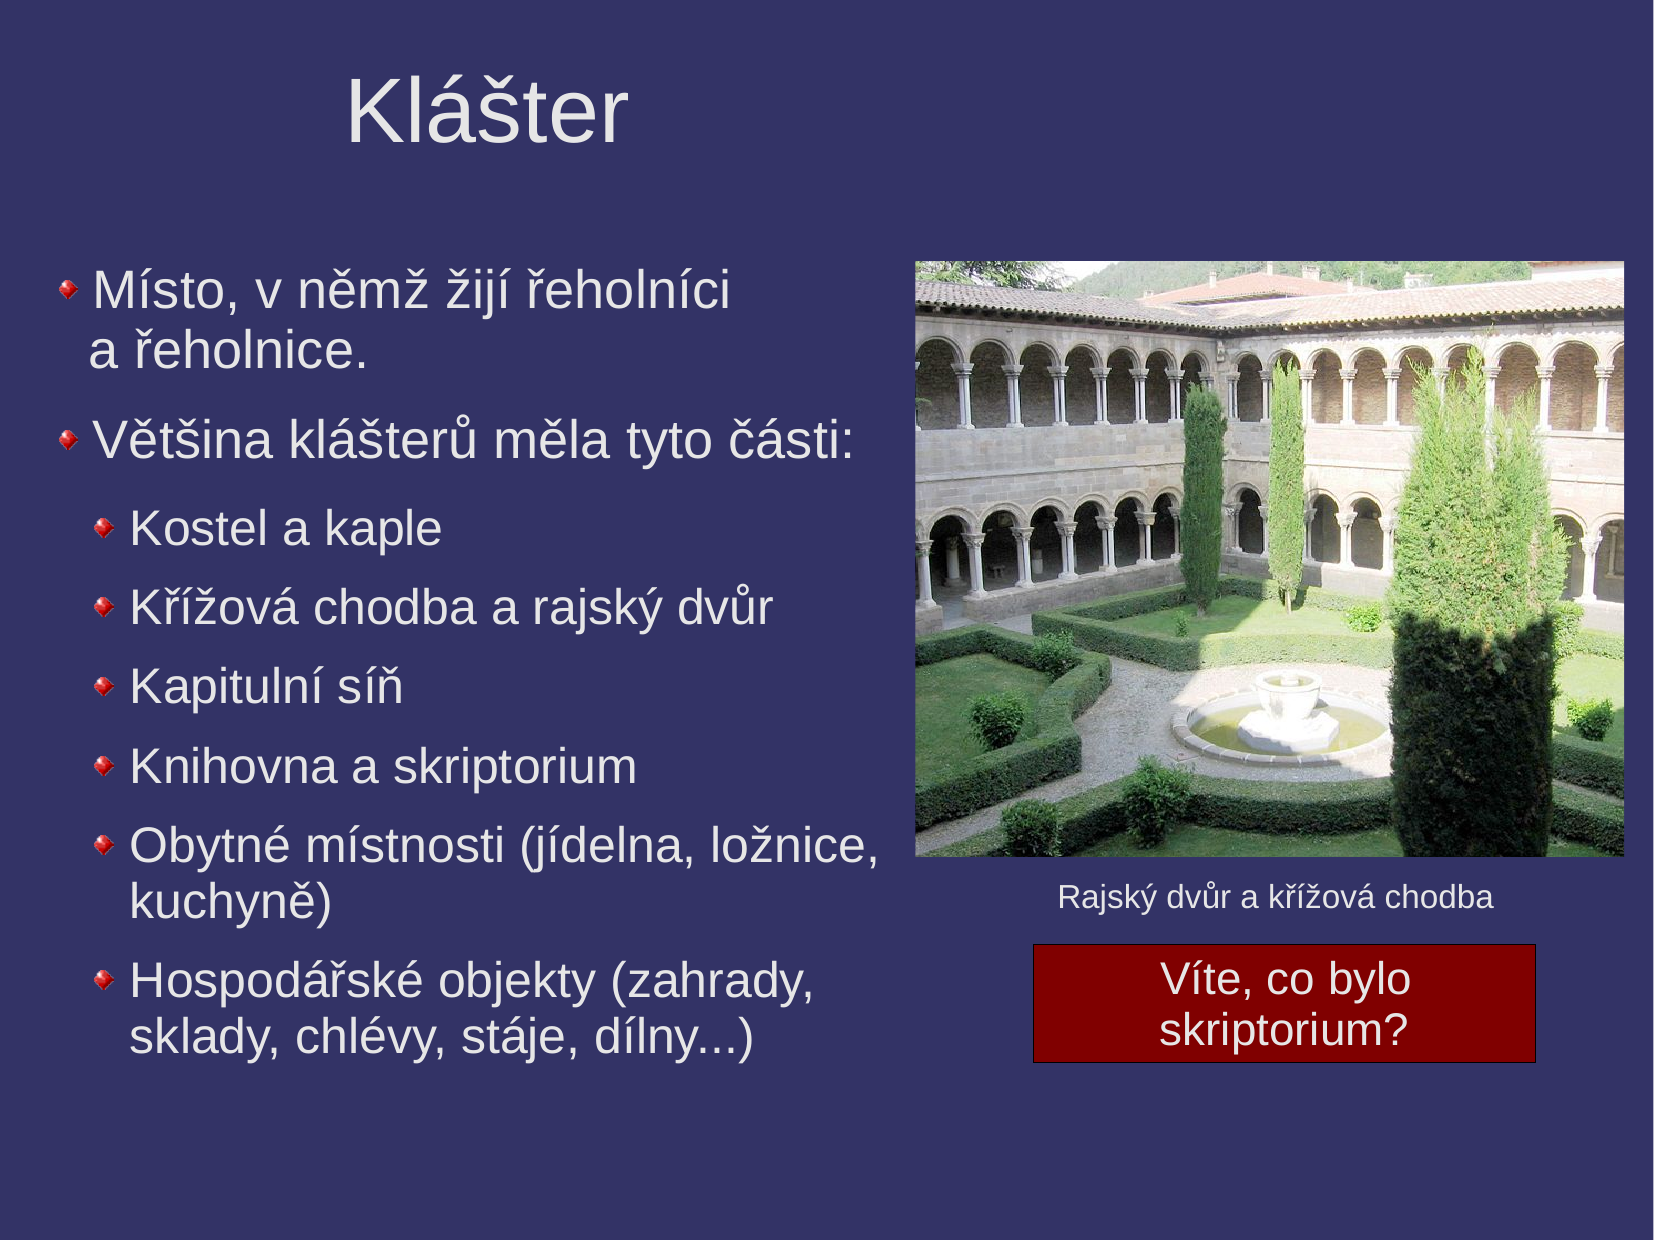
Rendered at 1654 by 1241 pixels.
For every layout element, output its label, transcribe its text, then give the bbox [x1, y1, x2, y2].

picture [915, 261, 1625, 857]
text_box Víte, co bylo skriptorium? [1033, 944, 1536, 1063]
title Klášter [59, 14, 916, 207]
list Rajský dvůr a křížová chodba [986, 878, 1536, 1034]
list Místo, v němž žijí řeholníci a řeholnice. Většina klášterů měla tyto části: Kostel a kaple Křížová chodba a rajský dvůr Kapitulní síň Knihovna a skriptorium Obytné místnosti (jídelna, ložnice, kuchyně) Hospodářské objekty (zahrady, sklady, chlévy, stáje, dílny...) [59, 259, 916, 1093]
